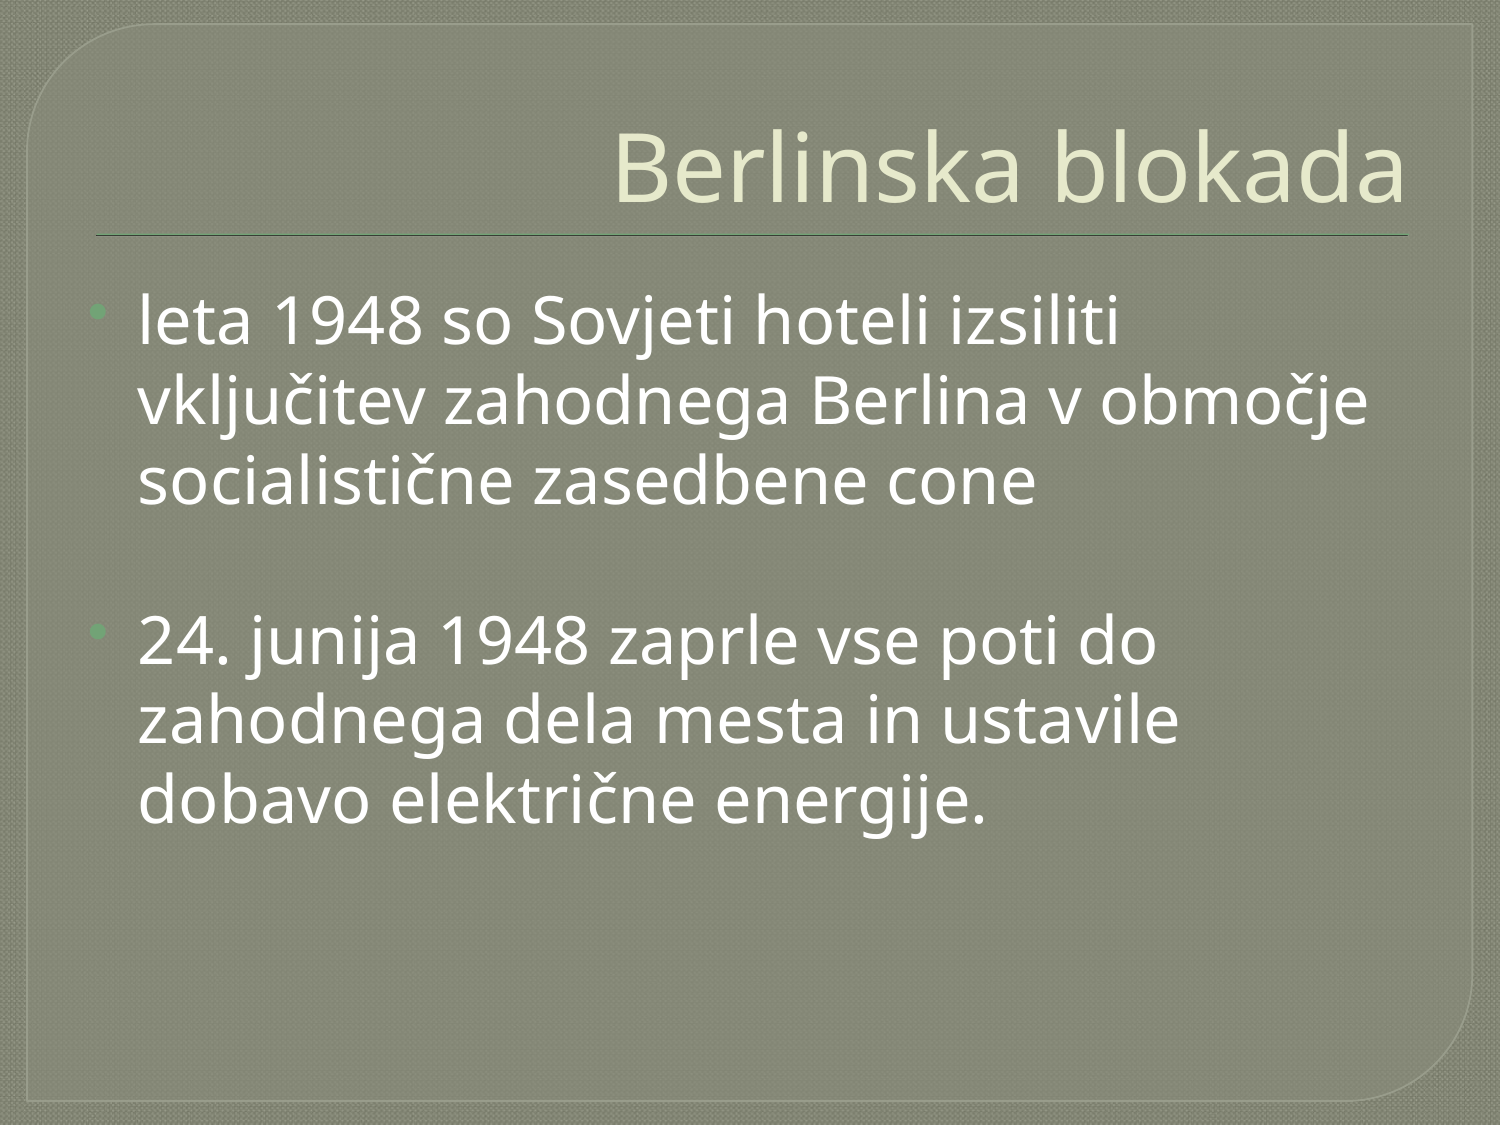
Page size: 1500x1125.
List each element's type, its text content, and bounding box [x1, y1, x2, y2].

picture [0, 0, 1500, 1125]
list leta 1948 so Sovjeti hoteli izsiliti vključitev zahodnega Berlina v območje socialistične zasedbene cone 24. junija 1948 zaprle vse poti do zahodnega dela mesta in ustavile dobavo električne energije. [75, 270, 1425, 1013]
title Berlinska blokada [75, 41, 1425, 230]
